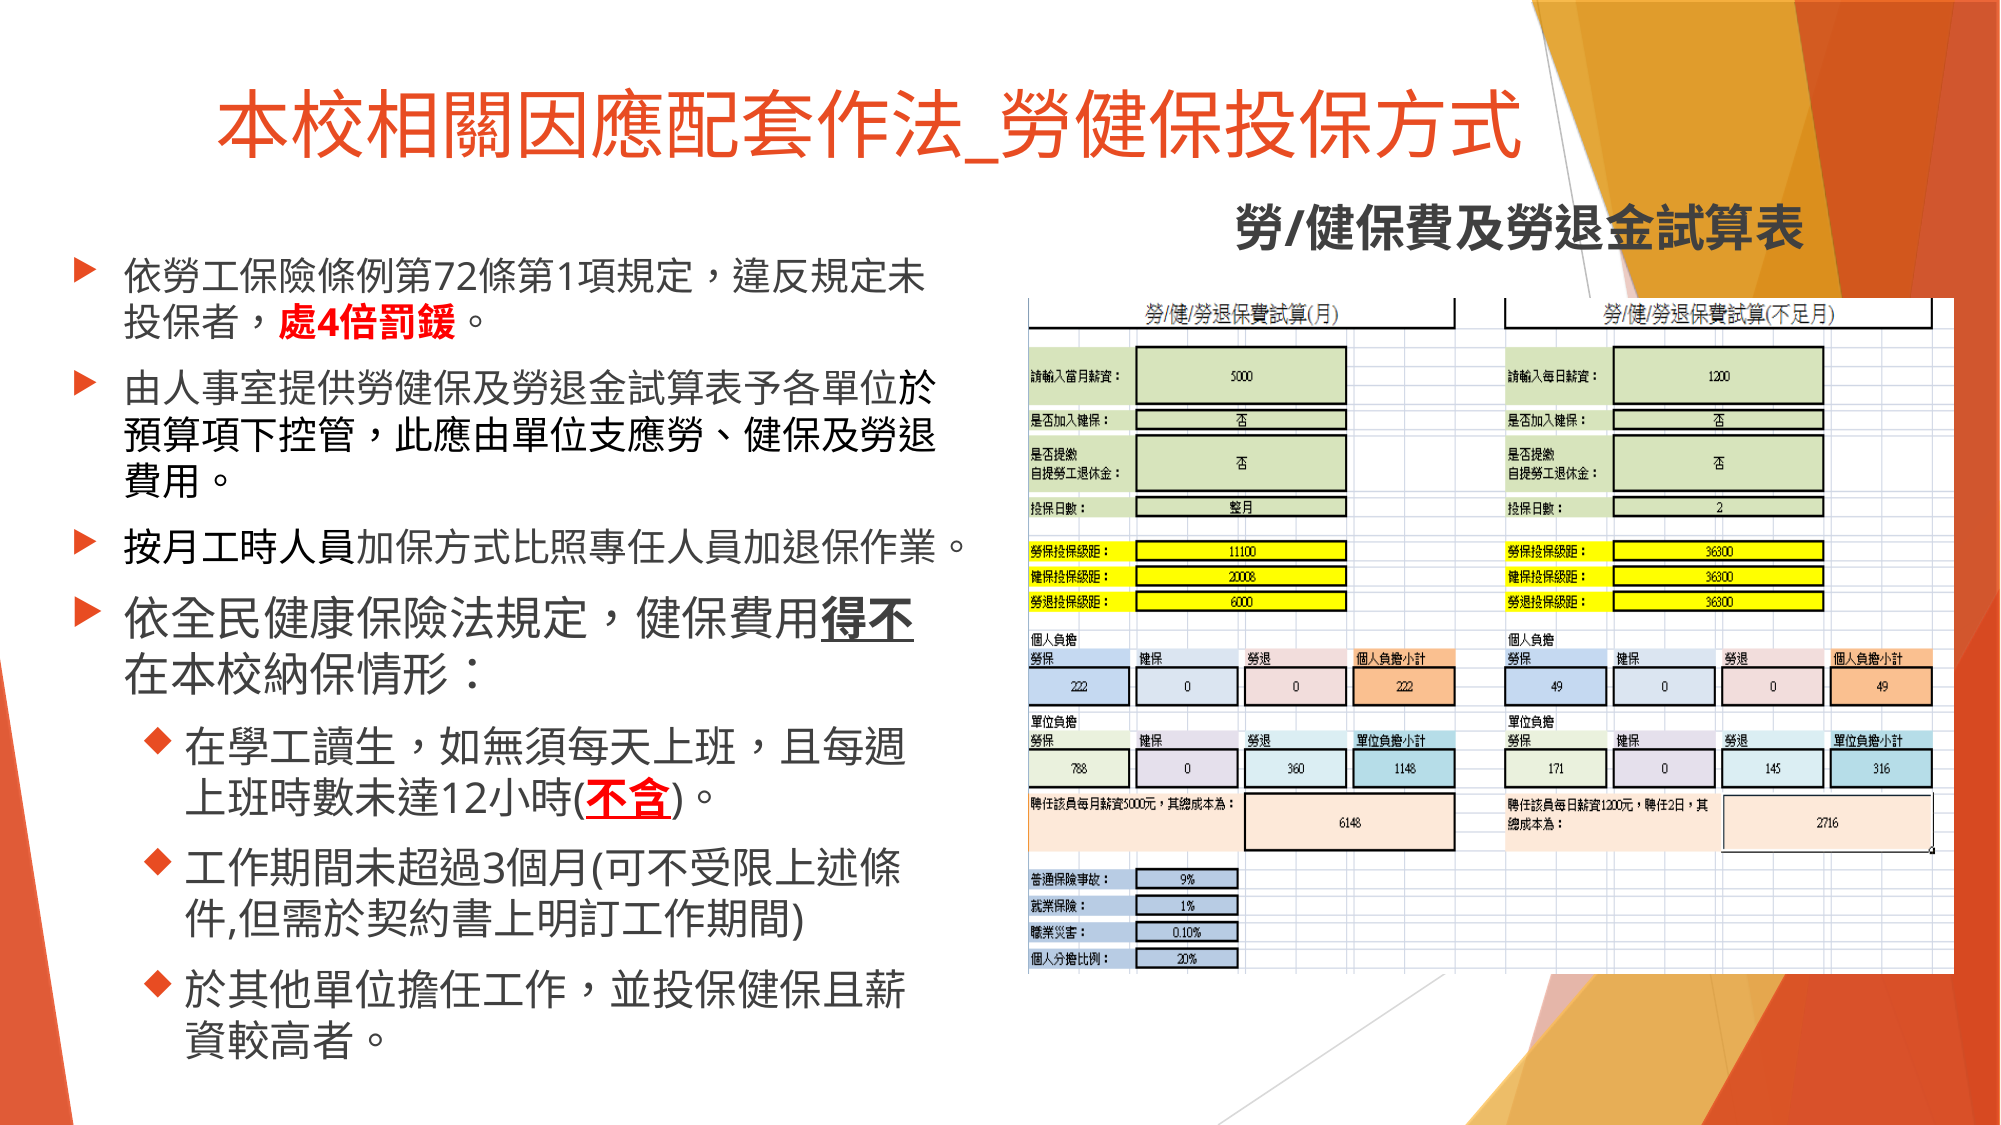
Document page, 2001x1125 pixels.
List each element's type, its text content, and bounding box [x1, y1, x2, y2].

text_box 依勞工保險條例第72條第1項規定，違反規定未投保者，處4倍罰鍰。 由人事室提供勞健保及勞退金試算表予各單位於預算項下控管，此應由單位支應勞、健保及勞退費用。 按月工時人員加保方式比照專任人員加退保作業。 依全民健康保險法規定，健保費用得不在本校納保情形： 在學工讀生，如無須每天上班，且每週上班時數未達12小時(不含)。 工作期間未超過3個月(可不受限上述條件,但需於契約書上明訂工作期間) 於其他單位擔任工作，並投保健保且薪資較高者。 [56, 244, 957, 1075]
text_box 勞/健保費及勞退金試算表 [1130, 189, 1909, 299]
picture [1028, 298, 1954, 974]
text_box 本校相關因應配套作法_勞健保投保方式 [200, 70, 1581, 176]
